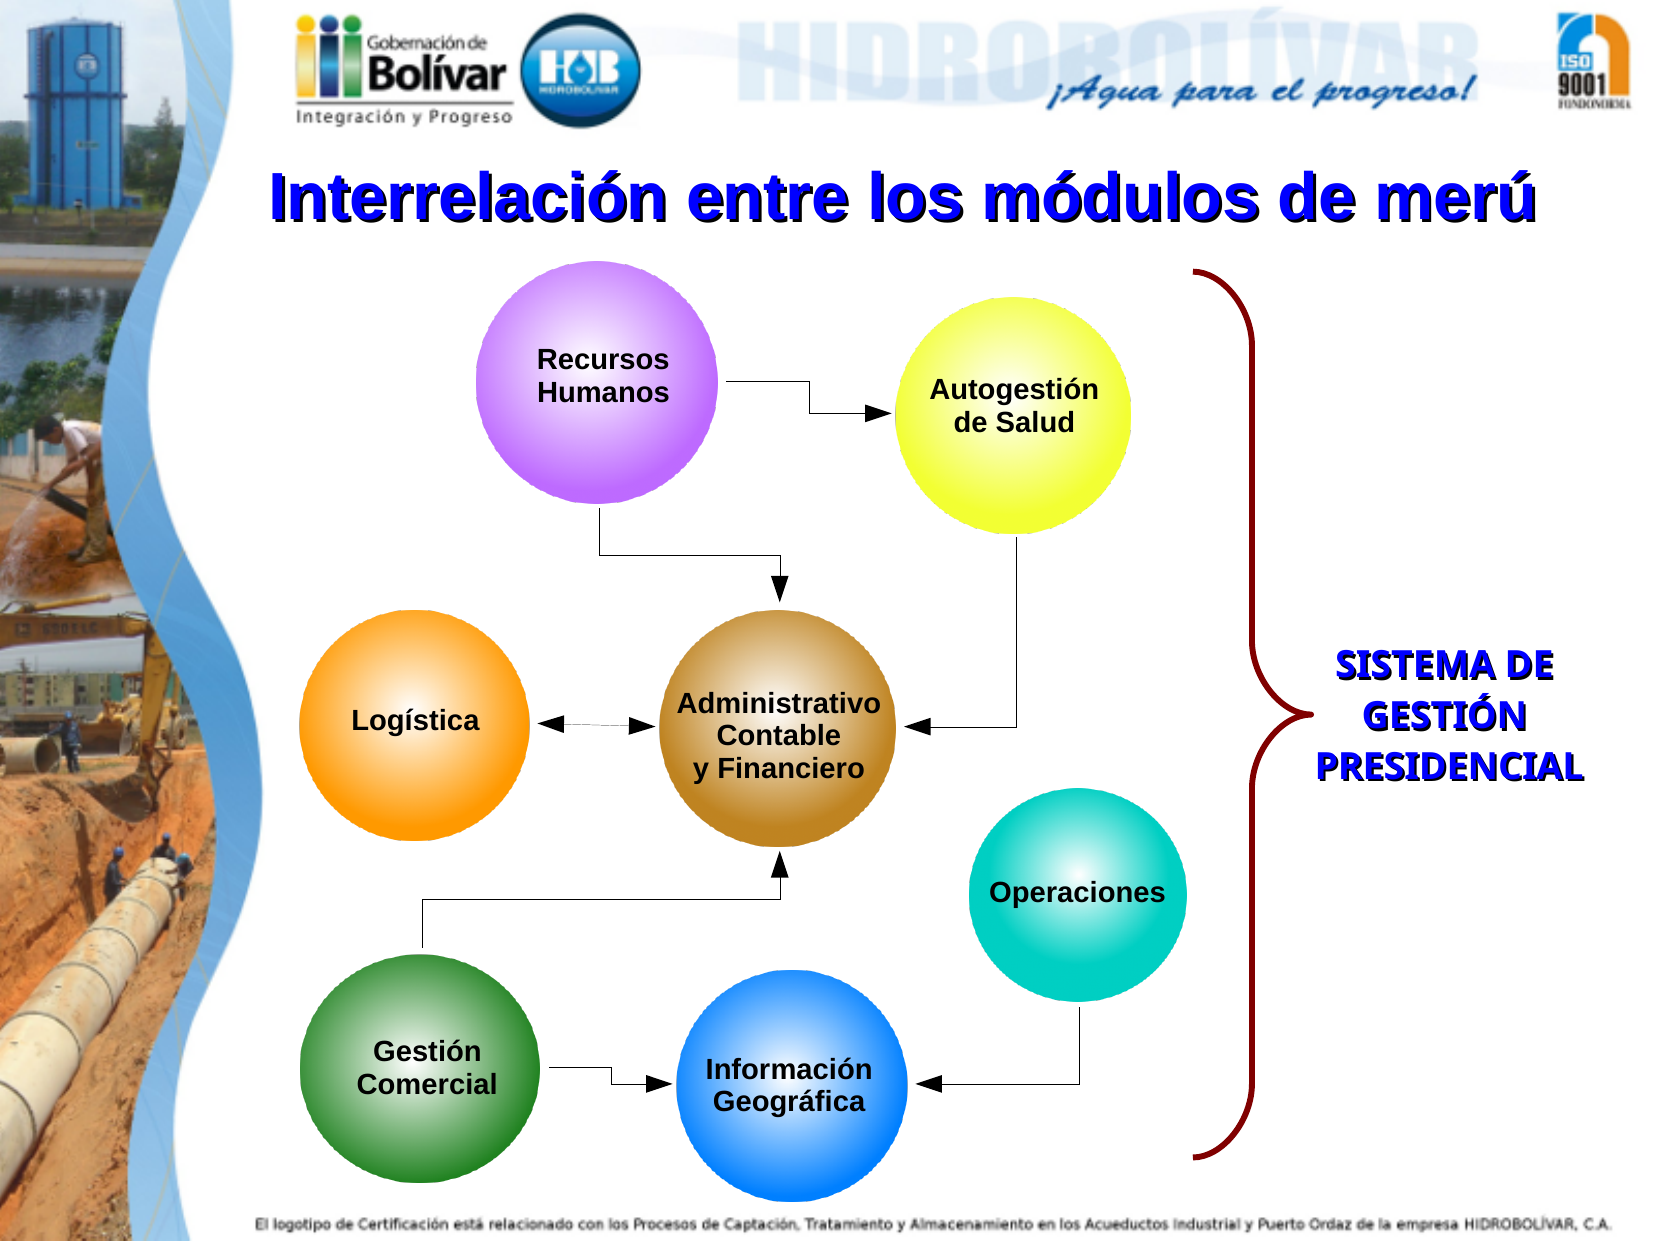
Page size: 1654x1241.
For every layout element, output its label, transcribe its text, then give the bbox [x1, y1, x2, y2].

text_box Logística [336, 696, 495, 745]
text_box Autogestión de Salud [914, 366, 1115, 455]
text_box Recursos Humanos [522, 336, 685, 425]
title Interrelación entre los módulos de merú [230, 134, 1595, 259]
text_box Información Geográfica [690, 1045, 888, 1134]
picture [0, 0, 1654, 1241]
text_box Administrativo Contable y Financiero [661, 679, 897, 798]
text_box SISTEMA DE GESTIÓN PRESIDENCIAL [1252, 630, 1637, 803]
text_box Operaciones [974, 868, 1182, 934]
text_box Gestión Comercial [341, 1027, 514, 1117]
